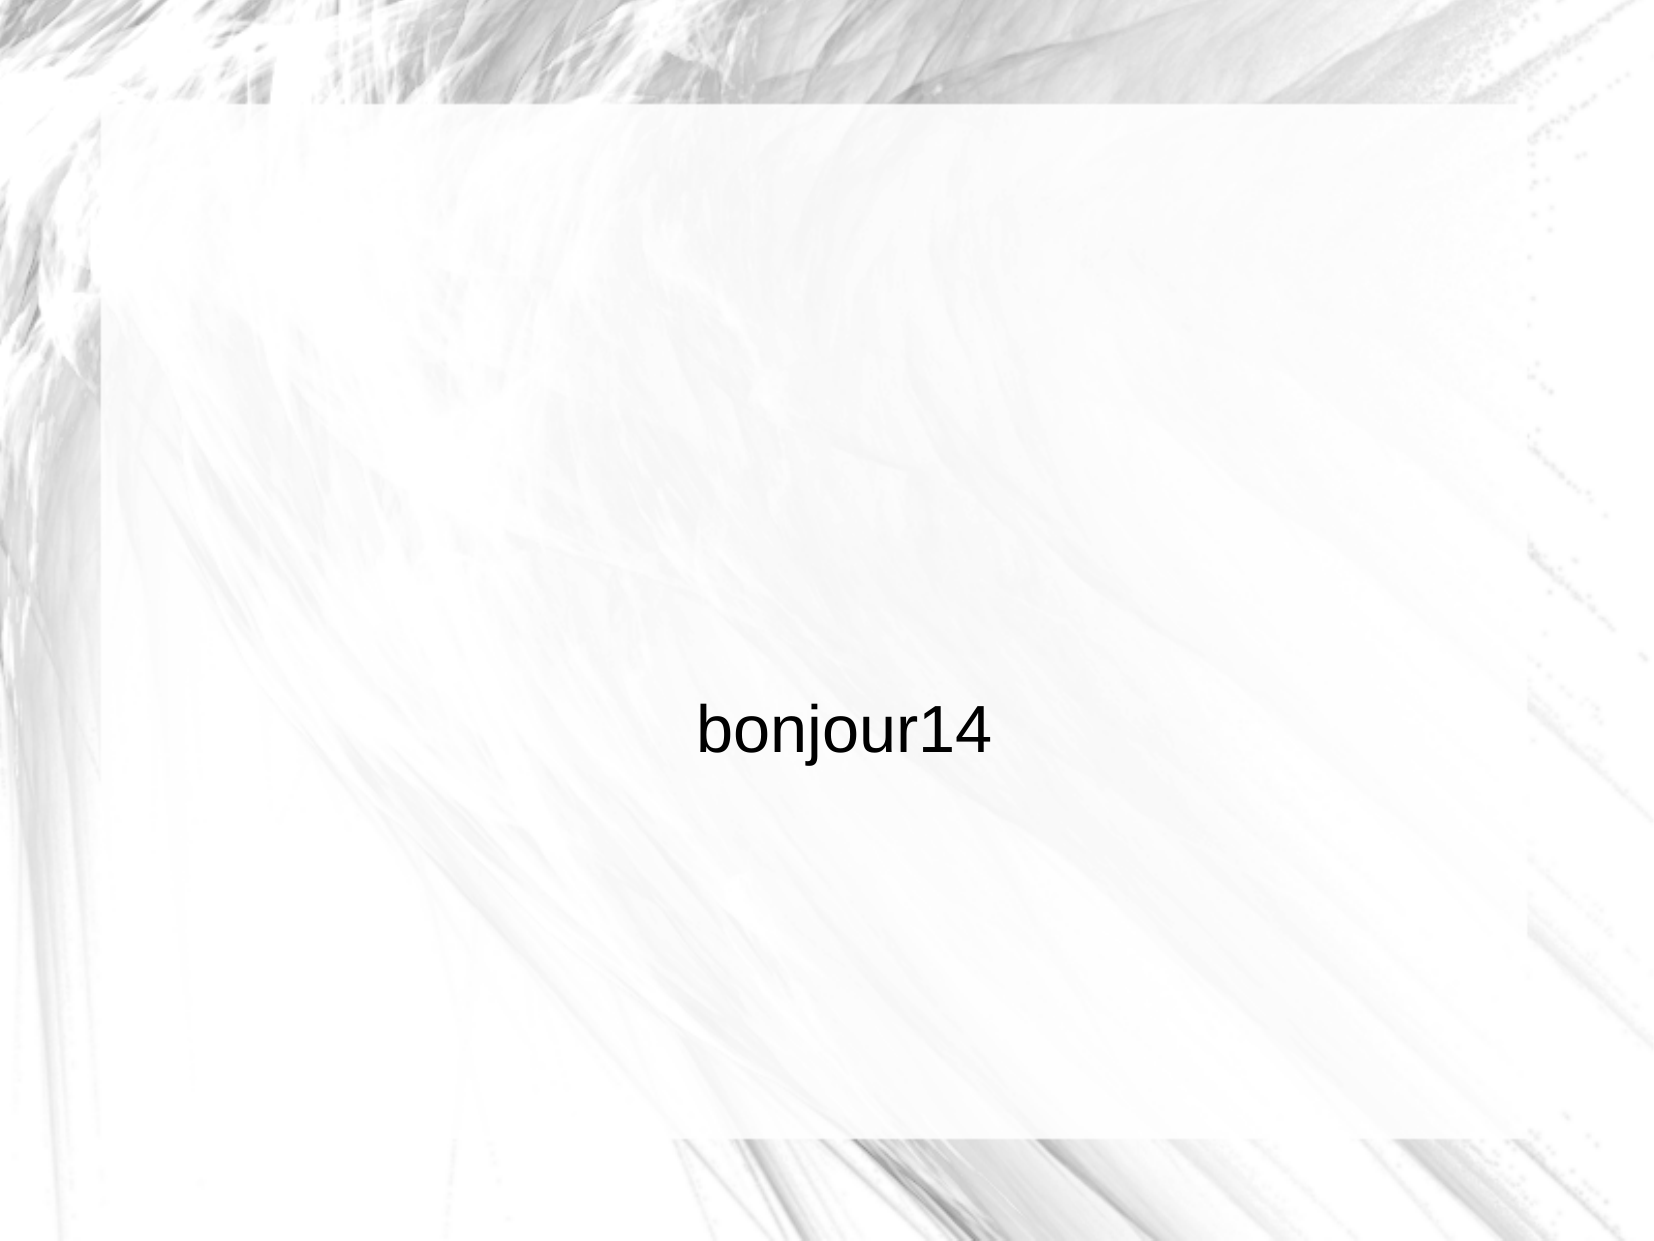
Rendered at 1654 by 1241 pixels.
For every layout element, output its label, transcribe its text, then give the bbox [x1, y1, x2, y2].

picture [0, 0, 1654, 1241]
subtitle bonjour14 [118, 319, 1571, 1139]
